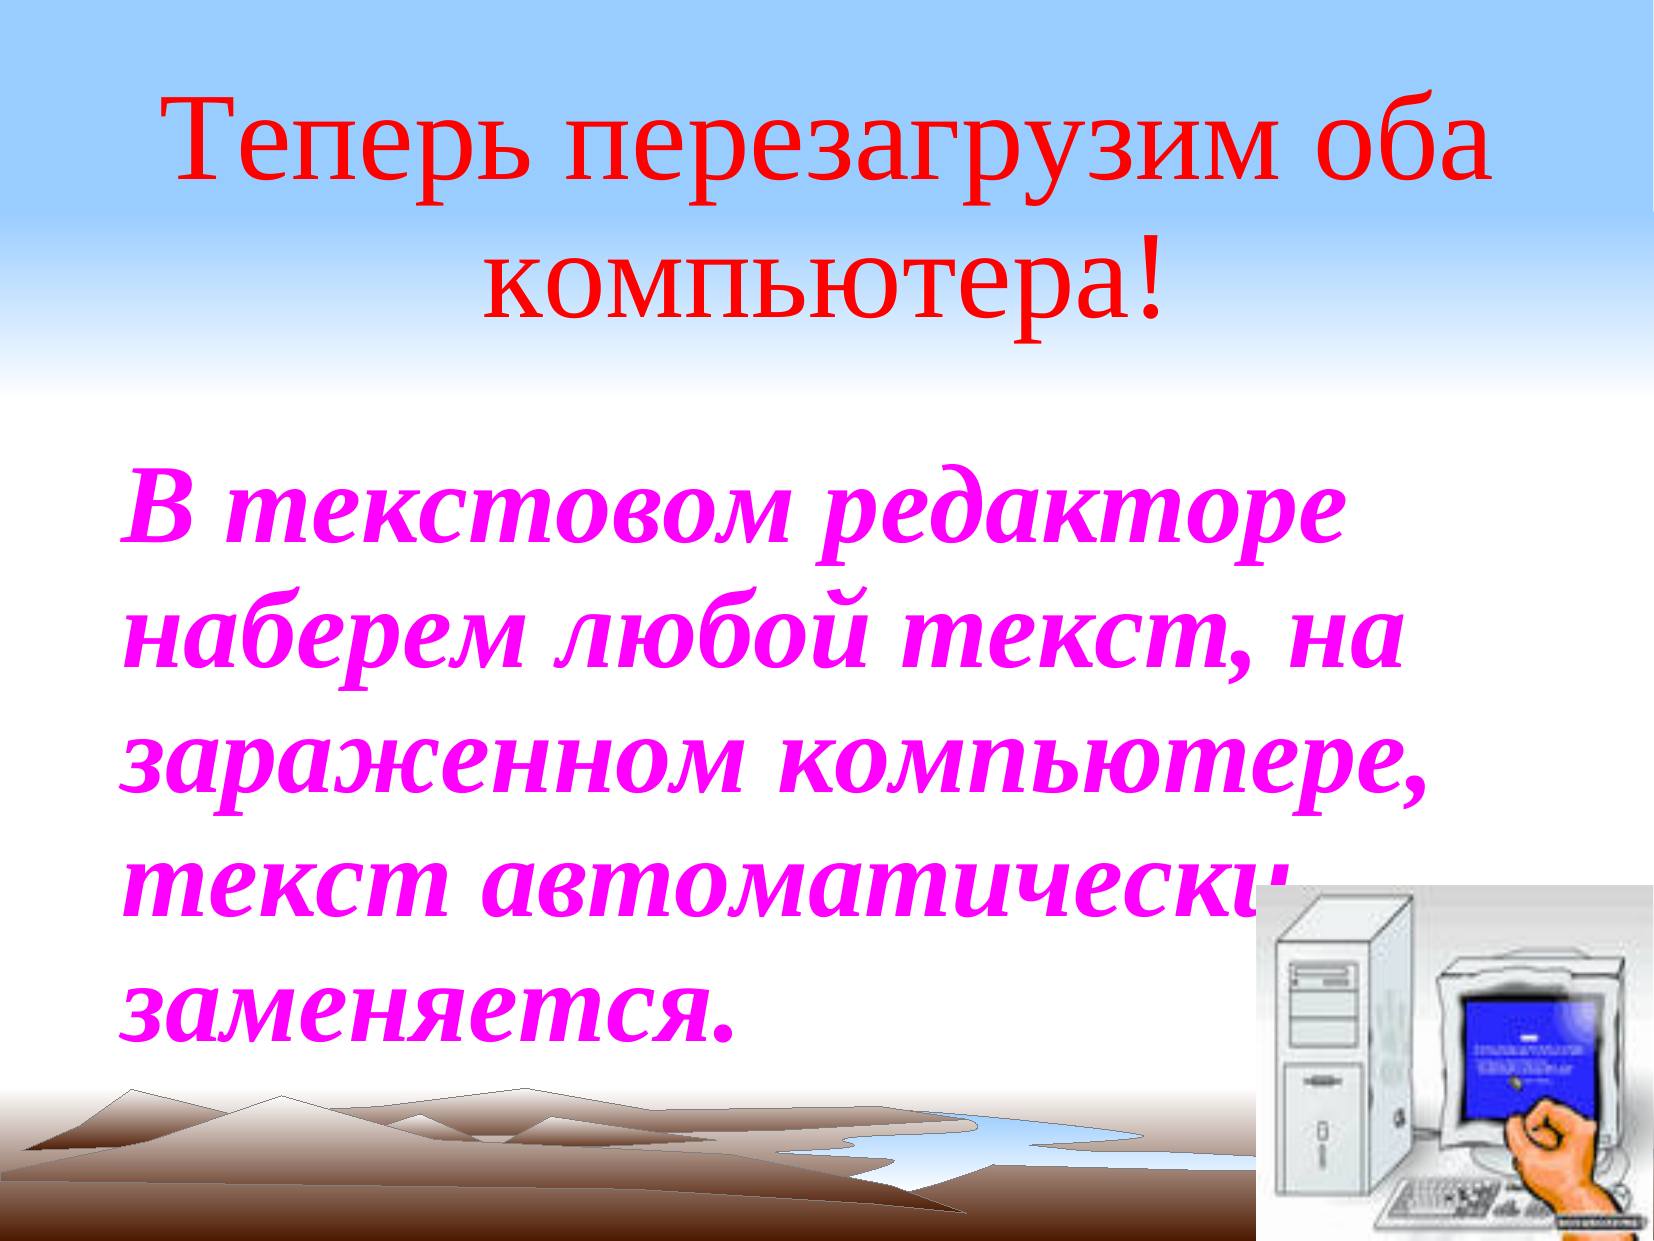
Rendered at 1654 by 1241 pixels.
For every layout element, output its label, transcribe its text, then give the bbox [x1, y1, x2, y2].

picture [1256, 885, 1654, 1241]
subtitle В текстовом редакторе наберем любой текст, на зараженном компьютере, текст автоматически заменяется. [121, 344, 1534, 1164]
title Теперь перезагрузим оба компьютера! [121, 67, 1534, 344]
